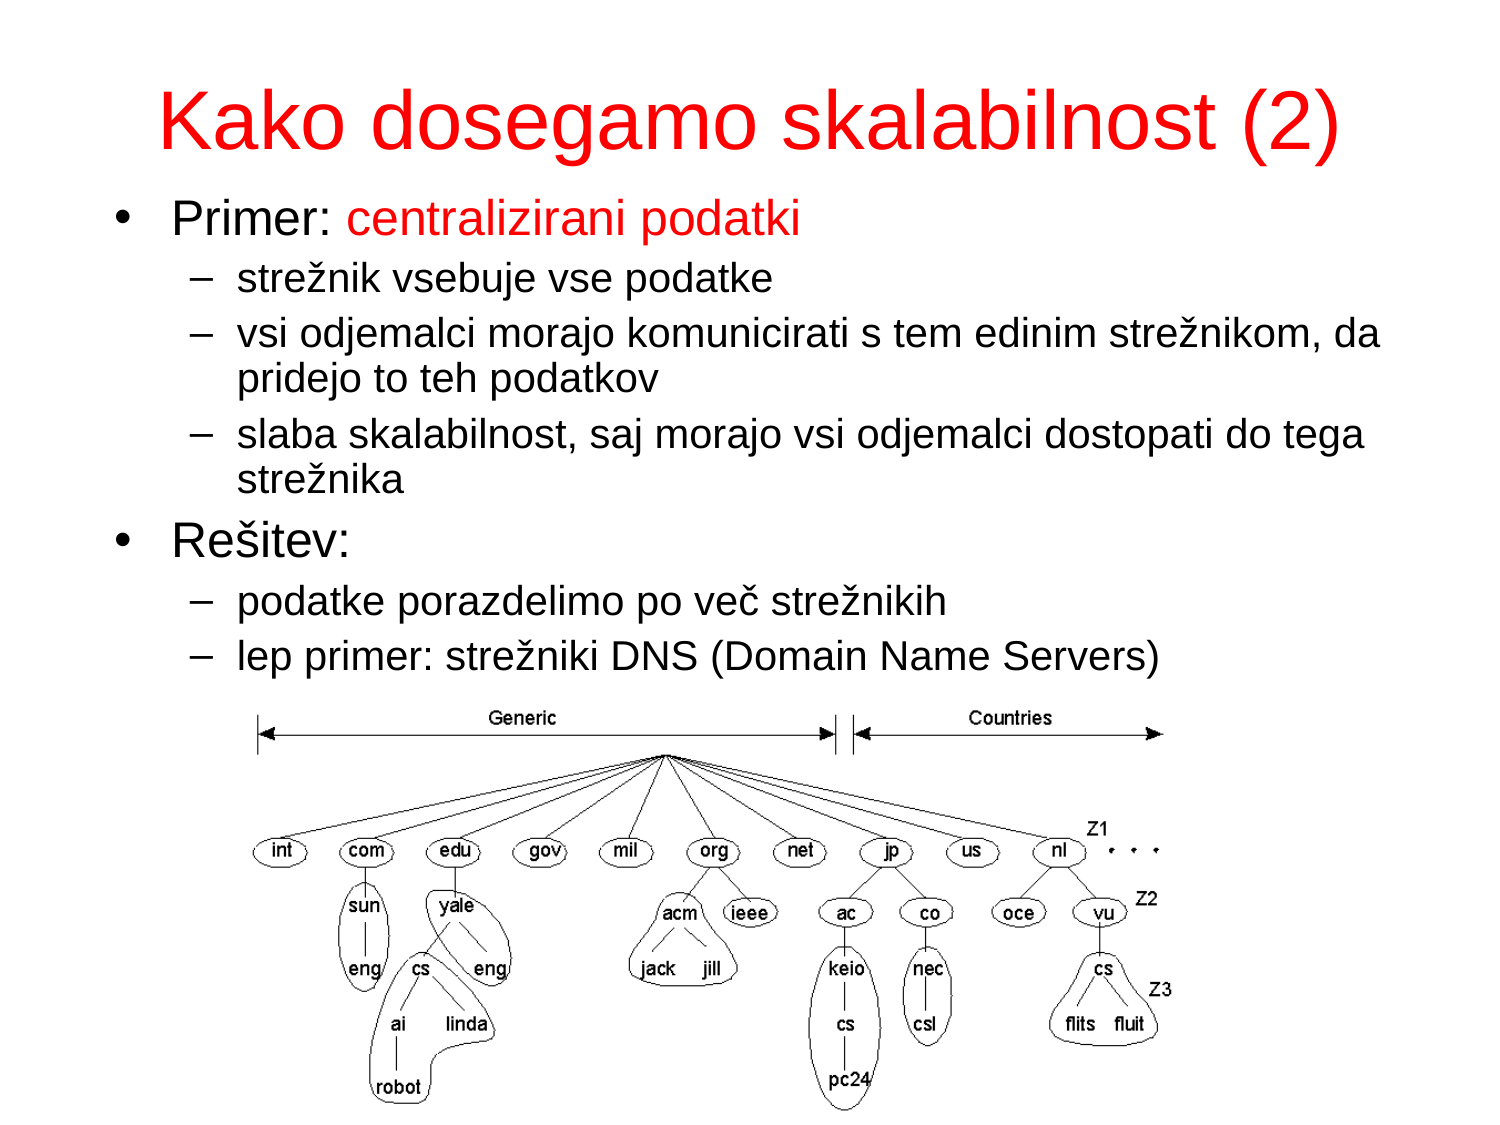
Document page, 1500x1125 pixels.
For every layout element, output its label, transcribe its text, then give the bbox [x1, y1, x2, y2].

title Kako dosegamo skalabilnost (2) [0, 47, 1500, 185]
text_box Primer: centralizirani podatki strežnik vsebuje vse podatke vsi odjemalci morajo komunicirati s tem edinim strežnikom, da pridejo to teh podatkov slaba skalabilnost, saj morajo vsi odjemalci dostopati do tega strežnika Rešitev: podatke porazdelimo po več strežnikih lep primer: strežniki DNS (Domain Name Servers) [100, 185, 1436, 965]
picture [230, 965, 1176, 1125]
